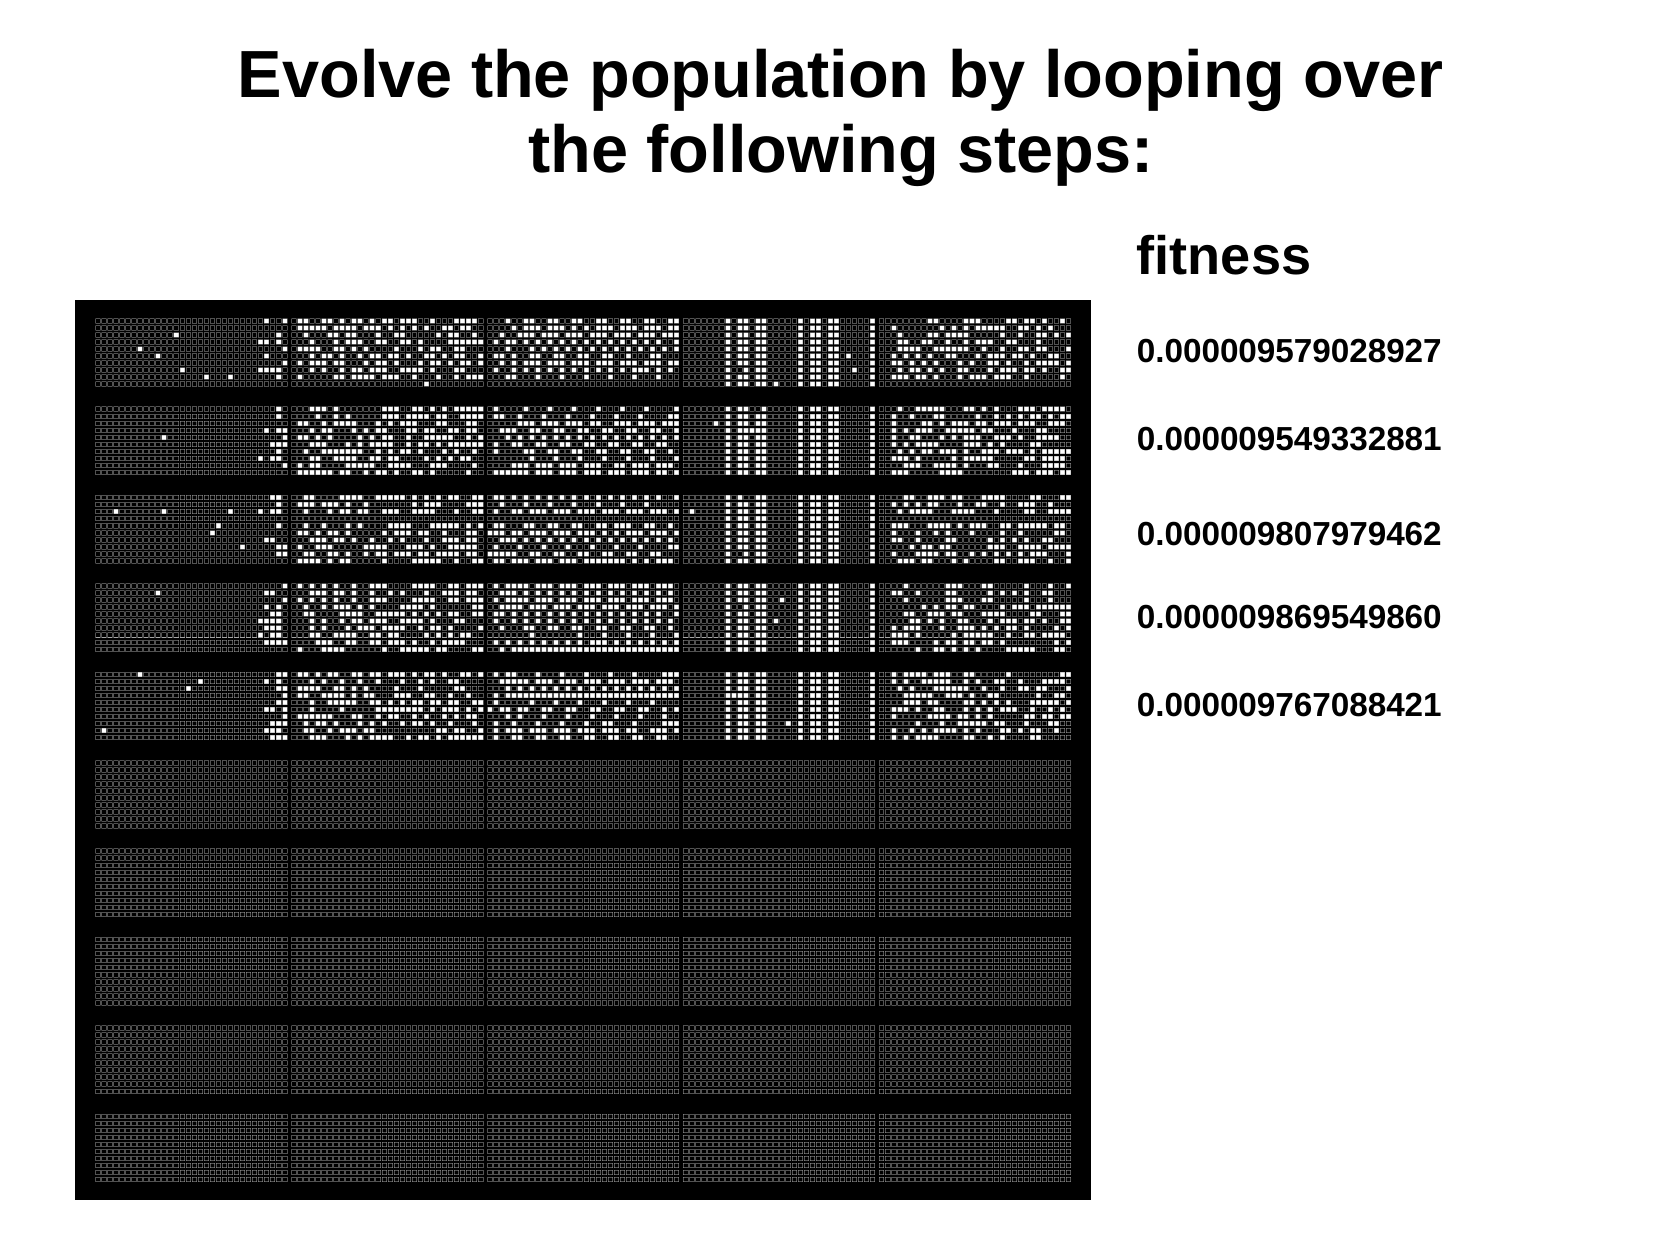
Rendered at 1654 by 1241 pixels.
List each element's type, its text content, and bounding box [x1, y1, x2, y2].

picture [75, 300, 1091, 1201]
text_box 0.000009549332881 [1122, 413, 1565, 467]
text_box 0.000009807979462 [1122, 508, 1565, 562]
text_box Evolve the population by looping over the following steps: [59, 29, 1625, 194]
text_box fitness [1122, 218, 1447, 296]
text_box 0.000009767088421 [1122, 679, 1565, 733]
text_box 0.000009869549860 [1122, 590, 1565, 644]
text_box 0.000009579028927 [1122, 324, 1565, 379]
